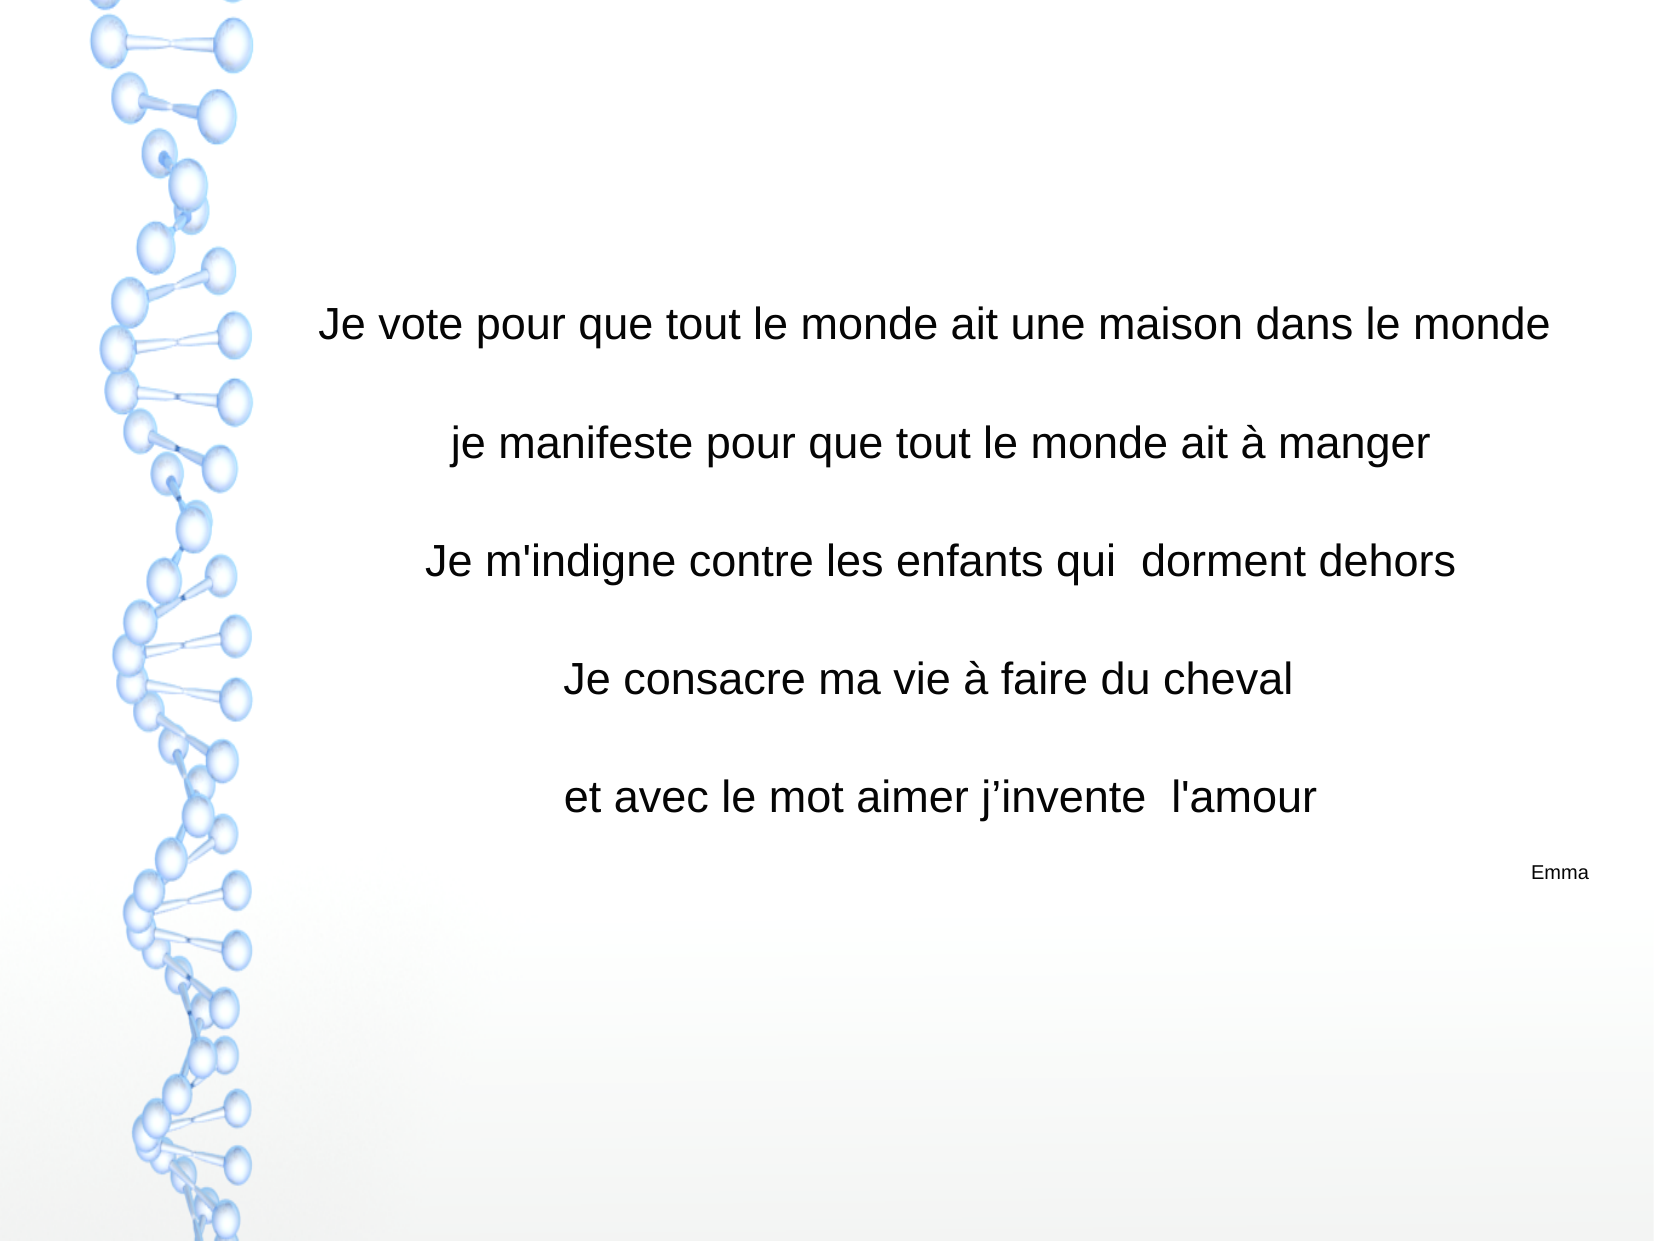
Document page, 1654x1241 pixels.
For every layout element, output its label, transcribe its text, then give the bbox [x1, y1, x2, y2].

picture [0, 0, 1654, 1241]
list Je vote pour que tout le monde ait une maison dans le monde je manifeste pour que tout le monde ait à manger Je m'indigne contre les enfants qui dorment dehors Je consacre ma vie à faire du cheval et avec le mot aimer j’invente l'amour Emma [265, 299, 1595, 1019]
